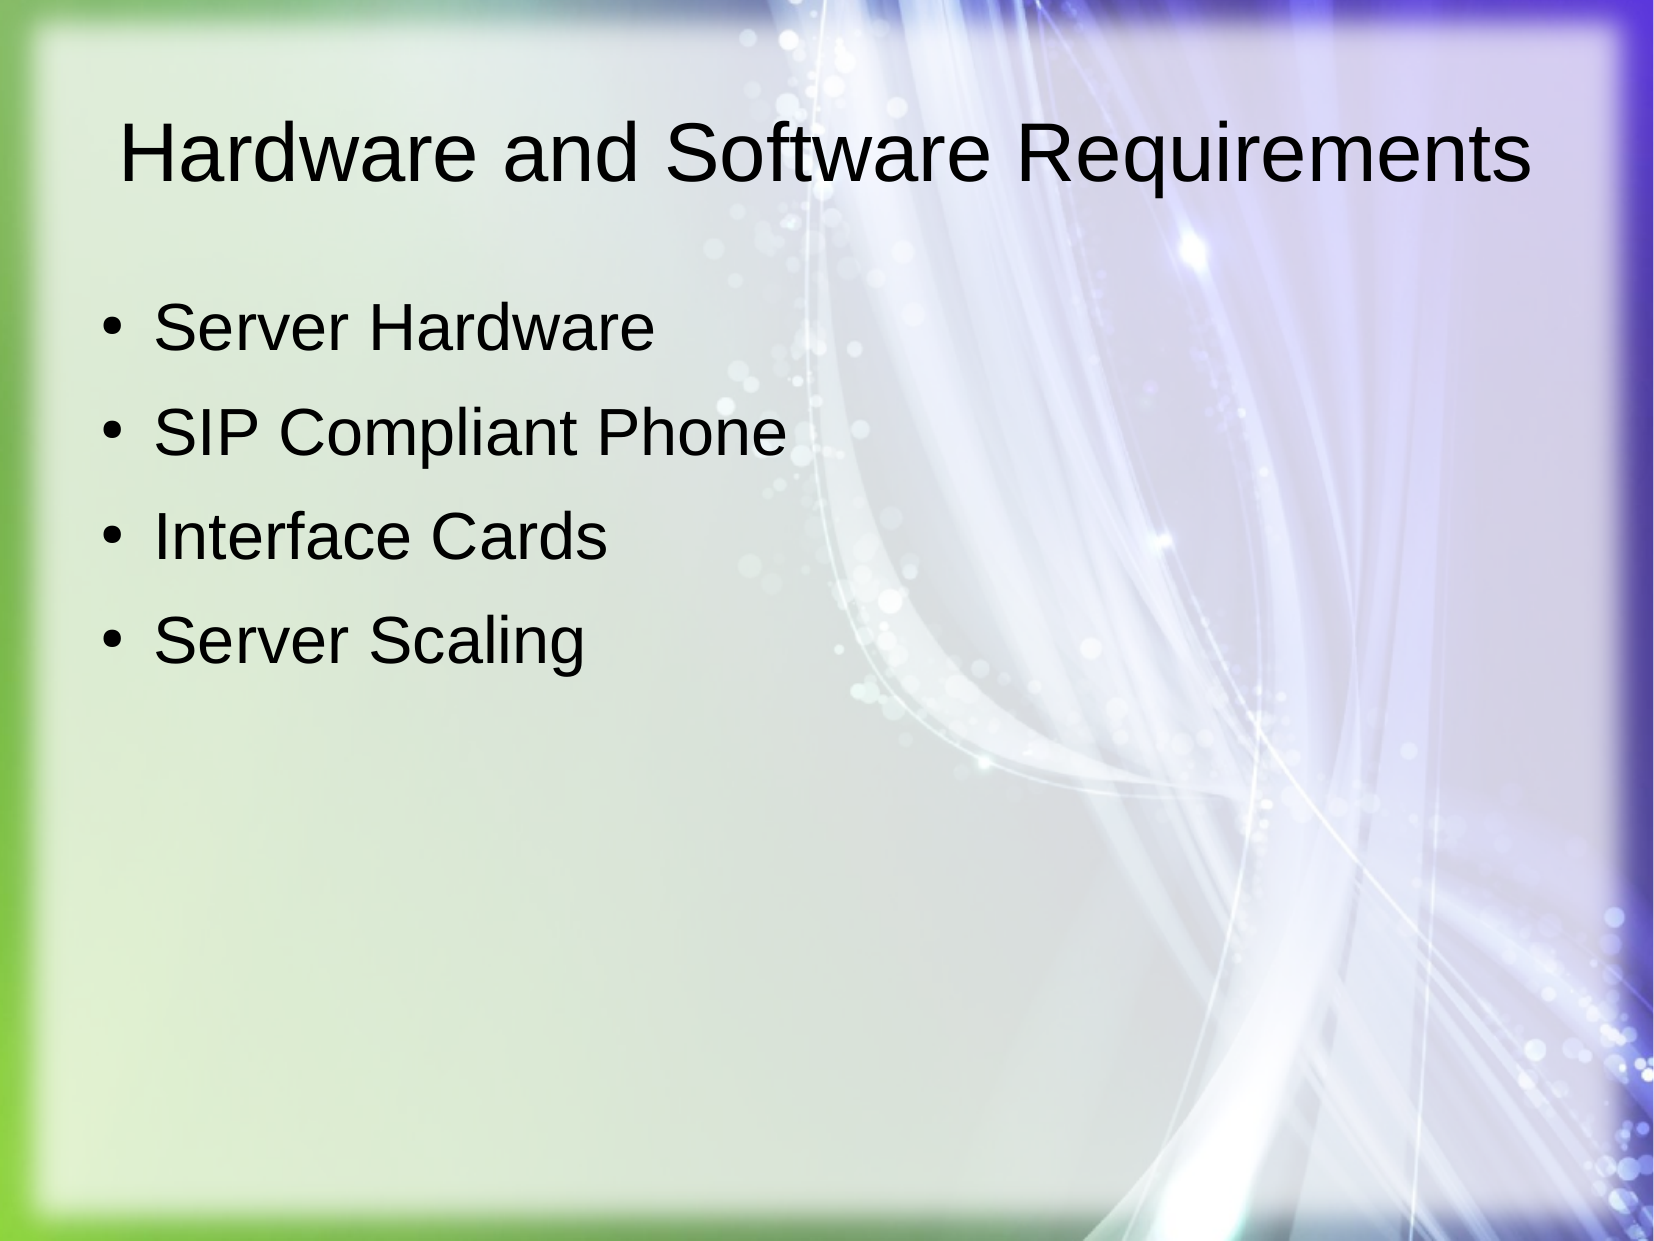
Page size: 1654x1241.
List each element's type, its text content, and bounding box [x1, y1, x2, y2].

title Hardware and Software Requirements [82, 49, 1571, 257]
picture [0, 0, 1654, 1241]
list Server Hardware SIP Compliant Phone Interface Cards Server Scaling [82, 290, 1571, 1109]
